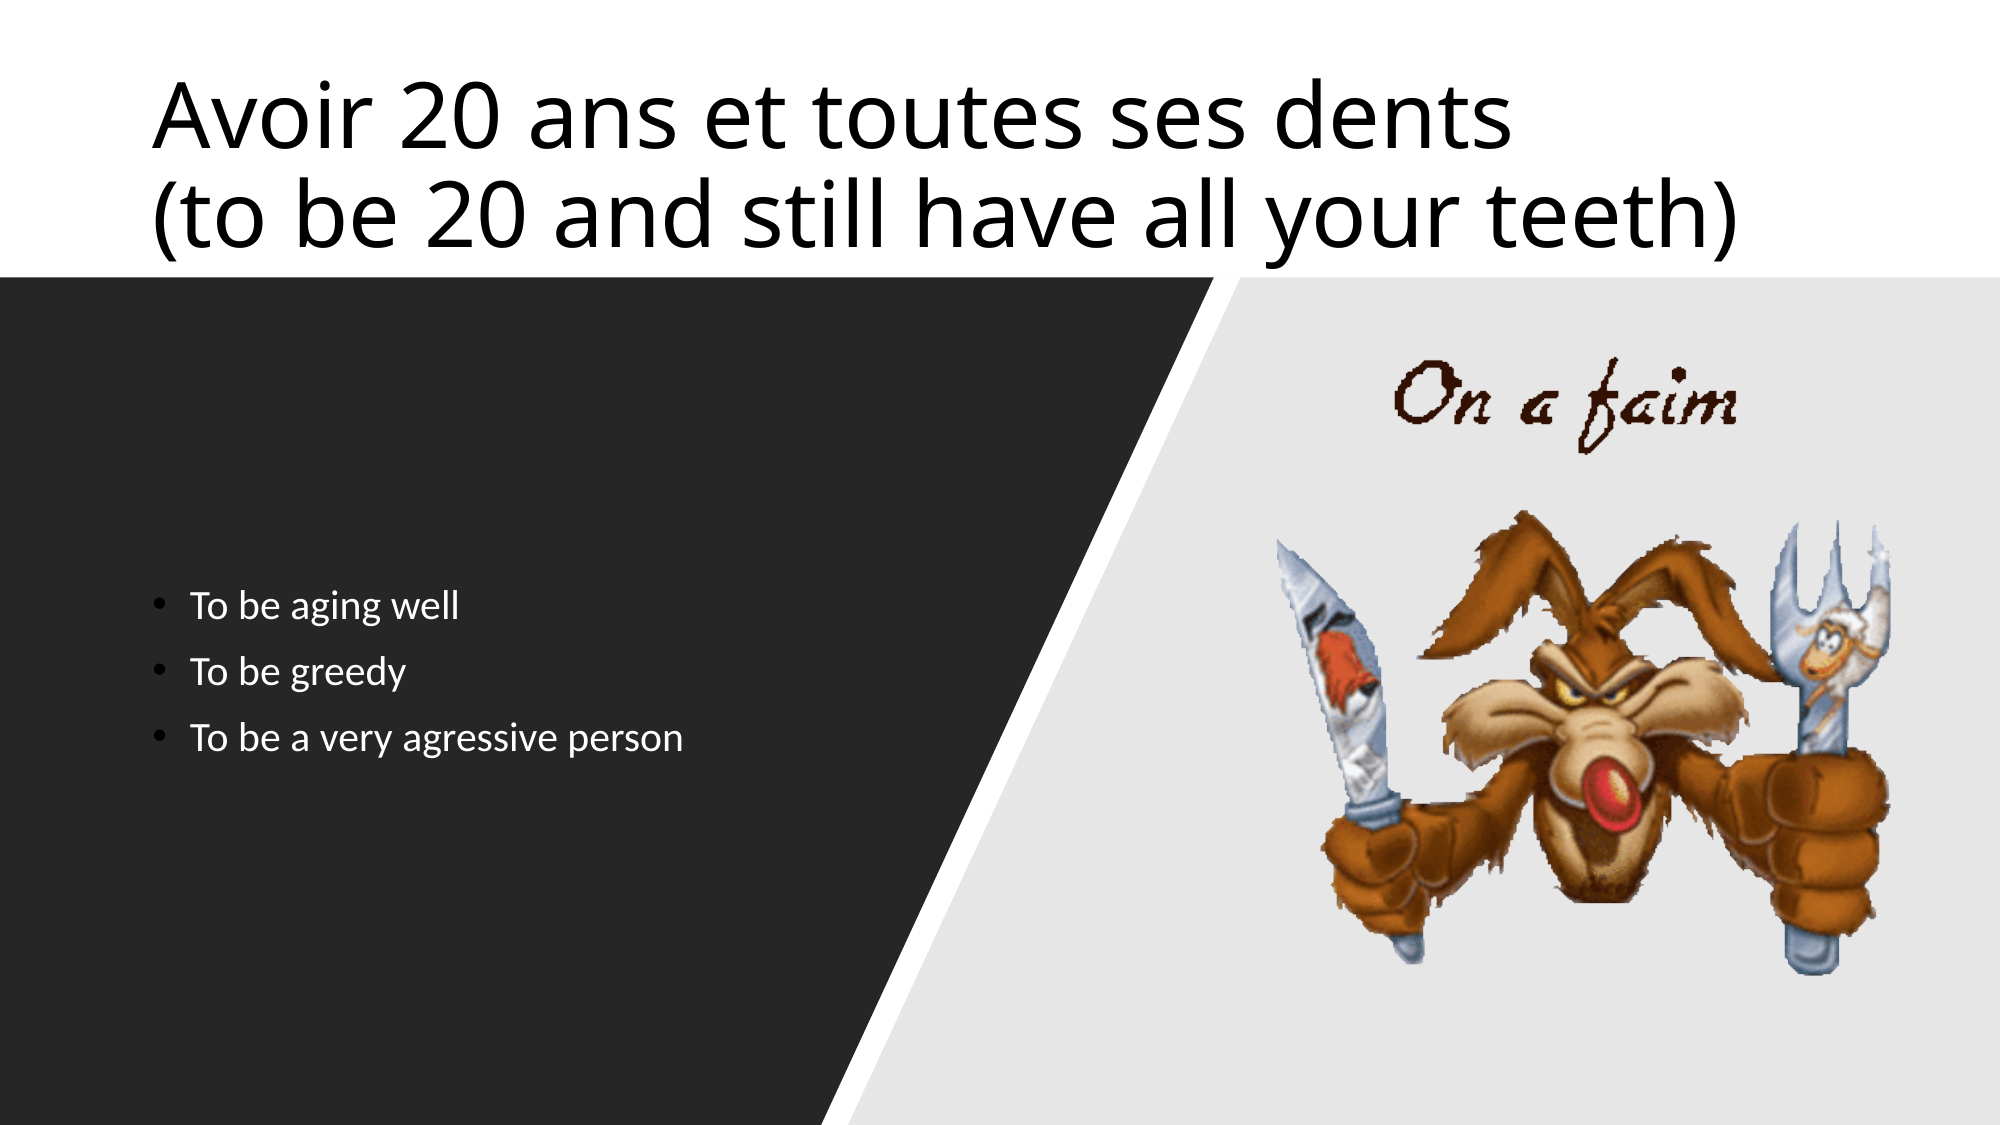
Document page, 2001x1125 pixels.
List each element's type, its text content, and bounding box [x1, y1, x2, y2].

list To be aging well To be greedy To be a very agressive person [137, 330, 846, 1014]
text_box [847, 277, 2000, 1125]
title Avoir 20 ans et toutes ses dents (to be 20 and still have all your teeth) [137, 59, 1863, 278]
picture [1240, 349, 1946, 994]
text_box [0, 277, 1214, 1125]
